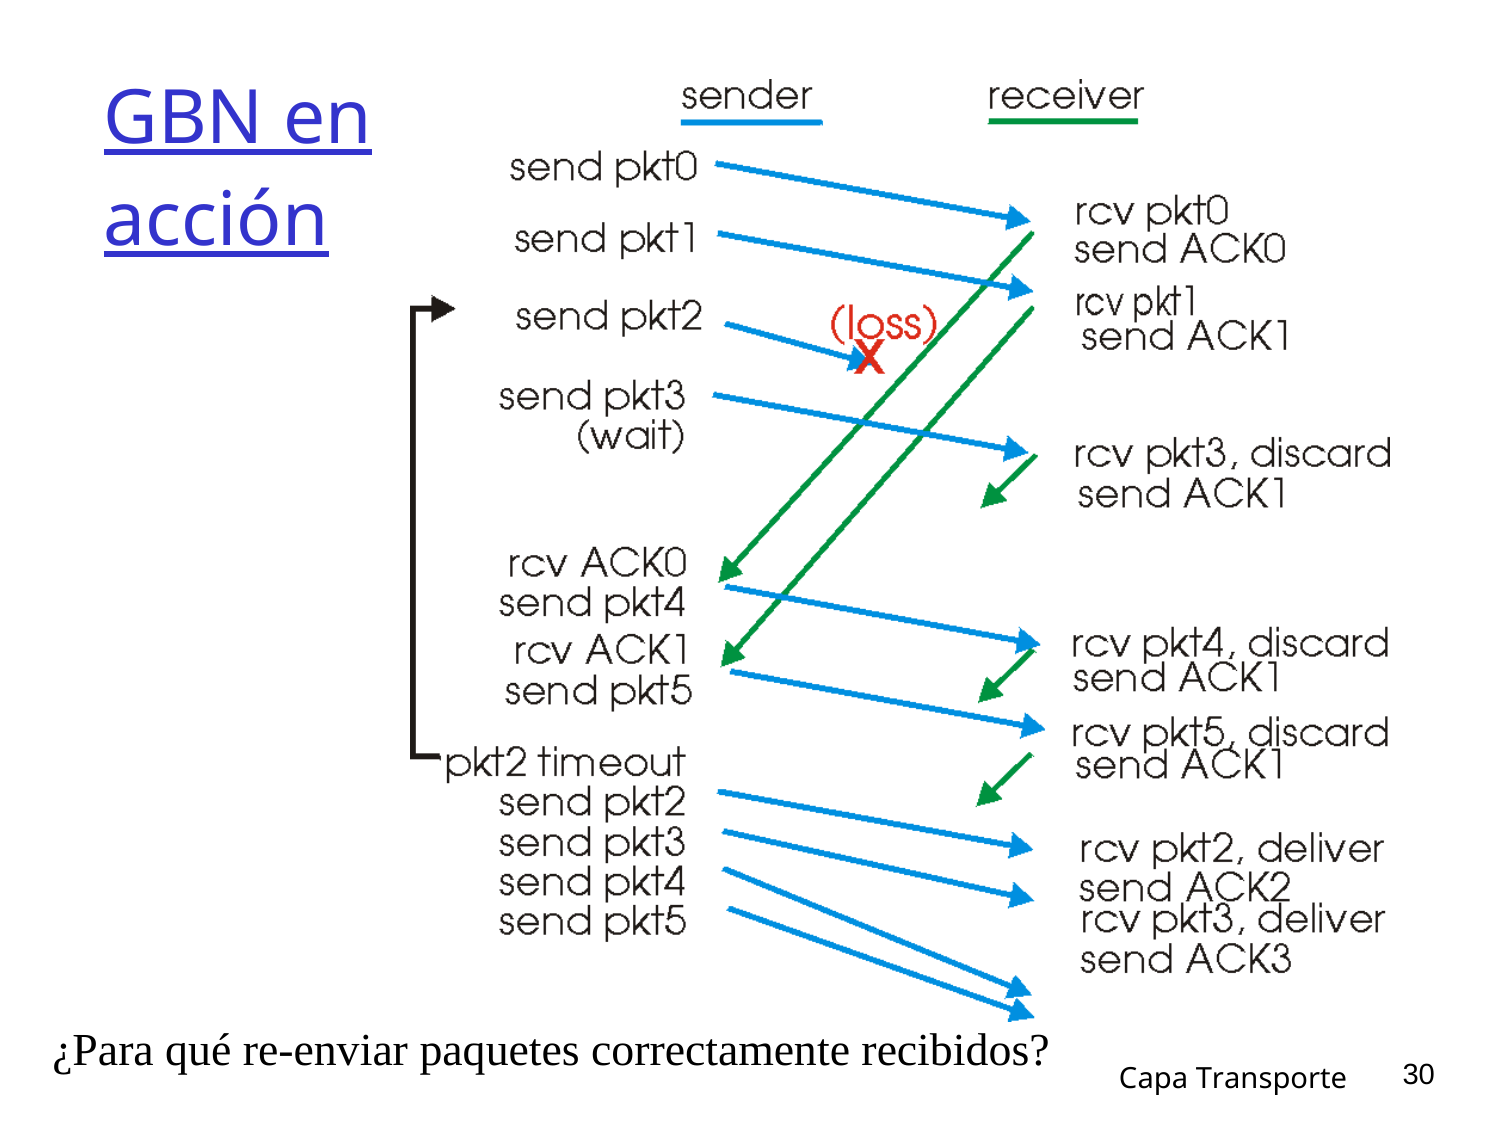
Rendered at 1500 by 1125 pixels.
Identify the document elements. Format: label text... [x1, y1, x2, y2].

title GBN en acción [89, 67, 1365, 264]
picture [410, 79, 1390, 1022]
text_box ¿Para qué re-enviar paquetes correctamente recibidos? [37, 1017, 1066, 1083]
